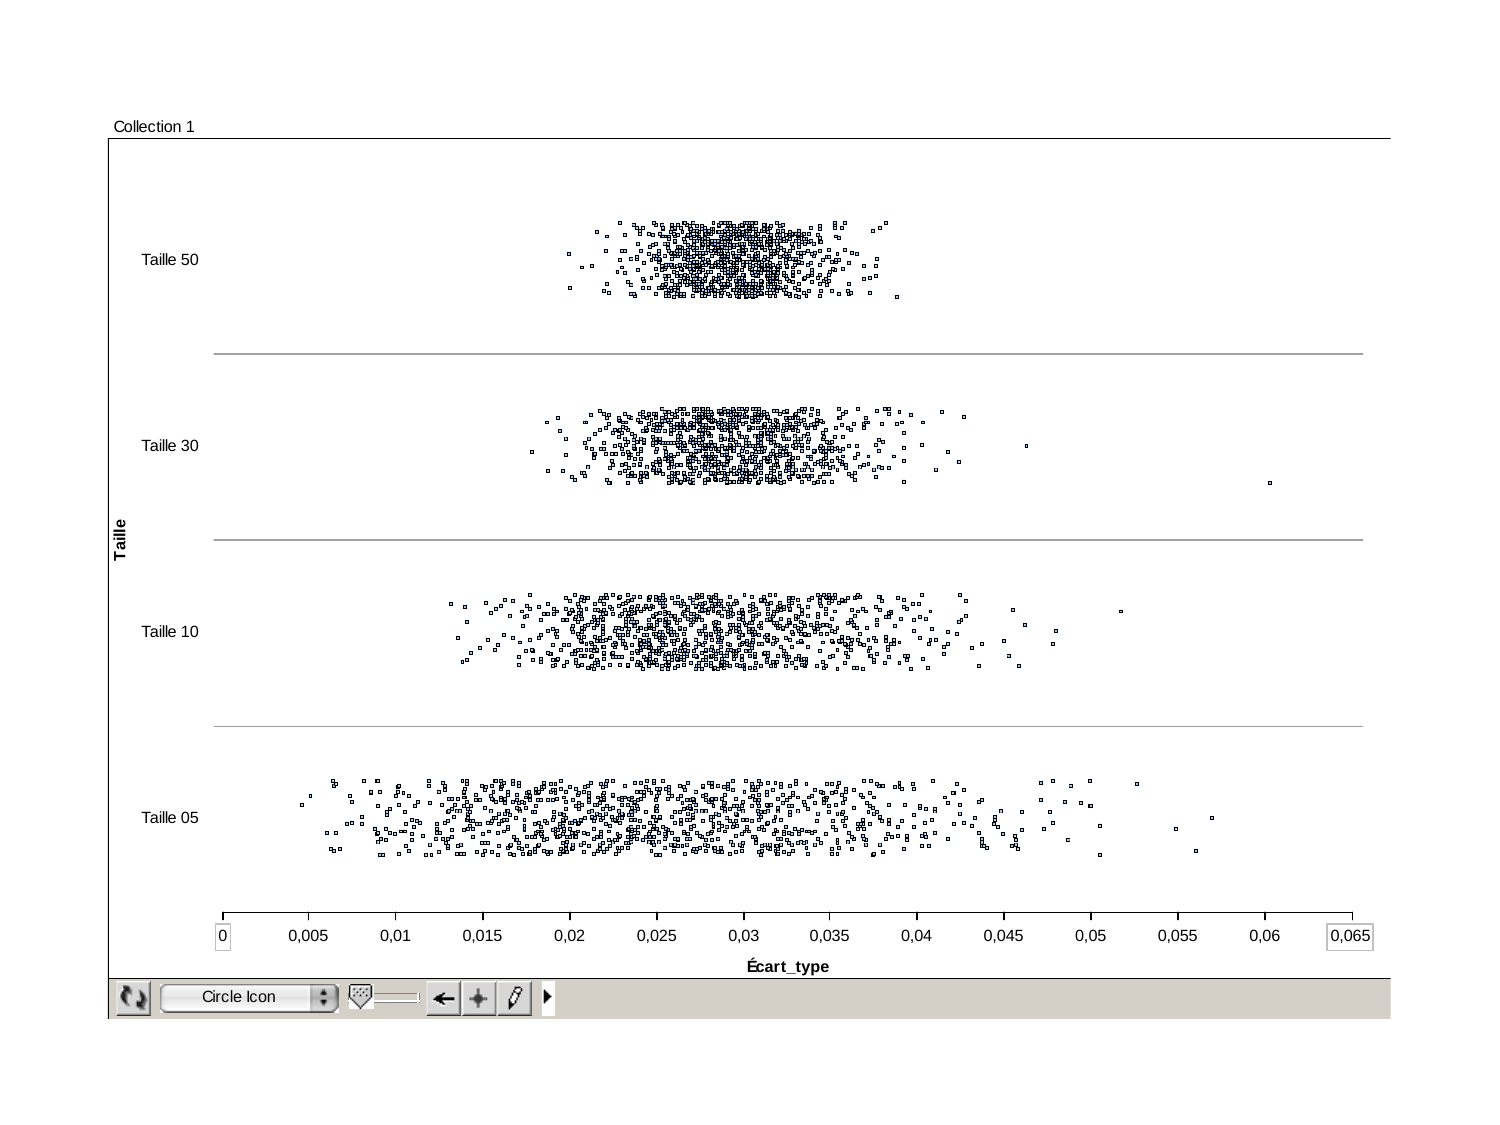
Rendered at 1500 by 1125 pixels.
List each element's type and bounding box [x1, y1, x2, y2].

picture [107, 104, 1393, 1021]
